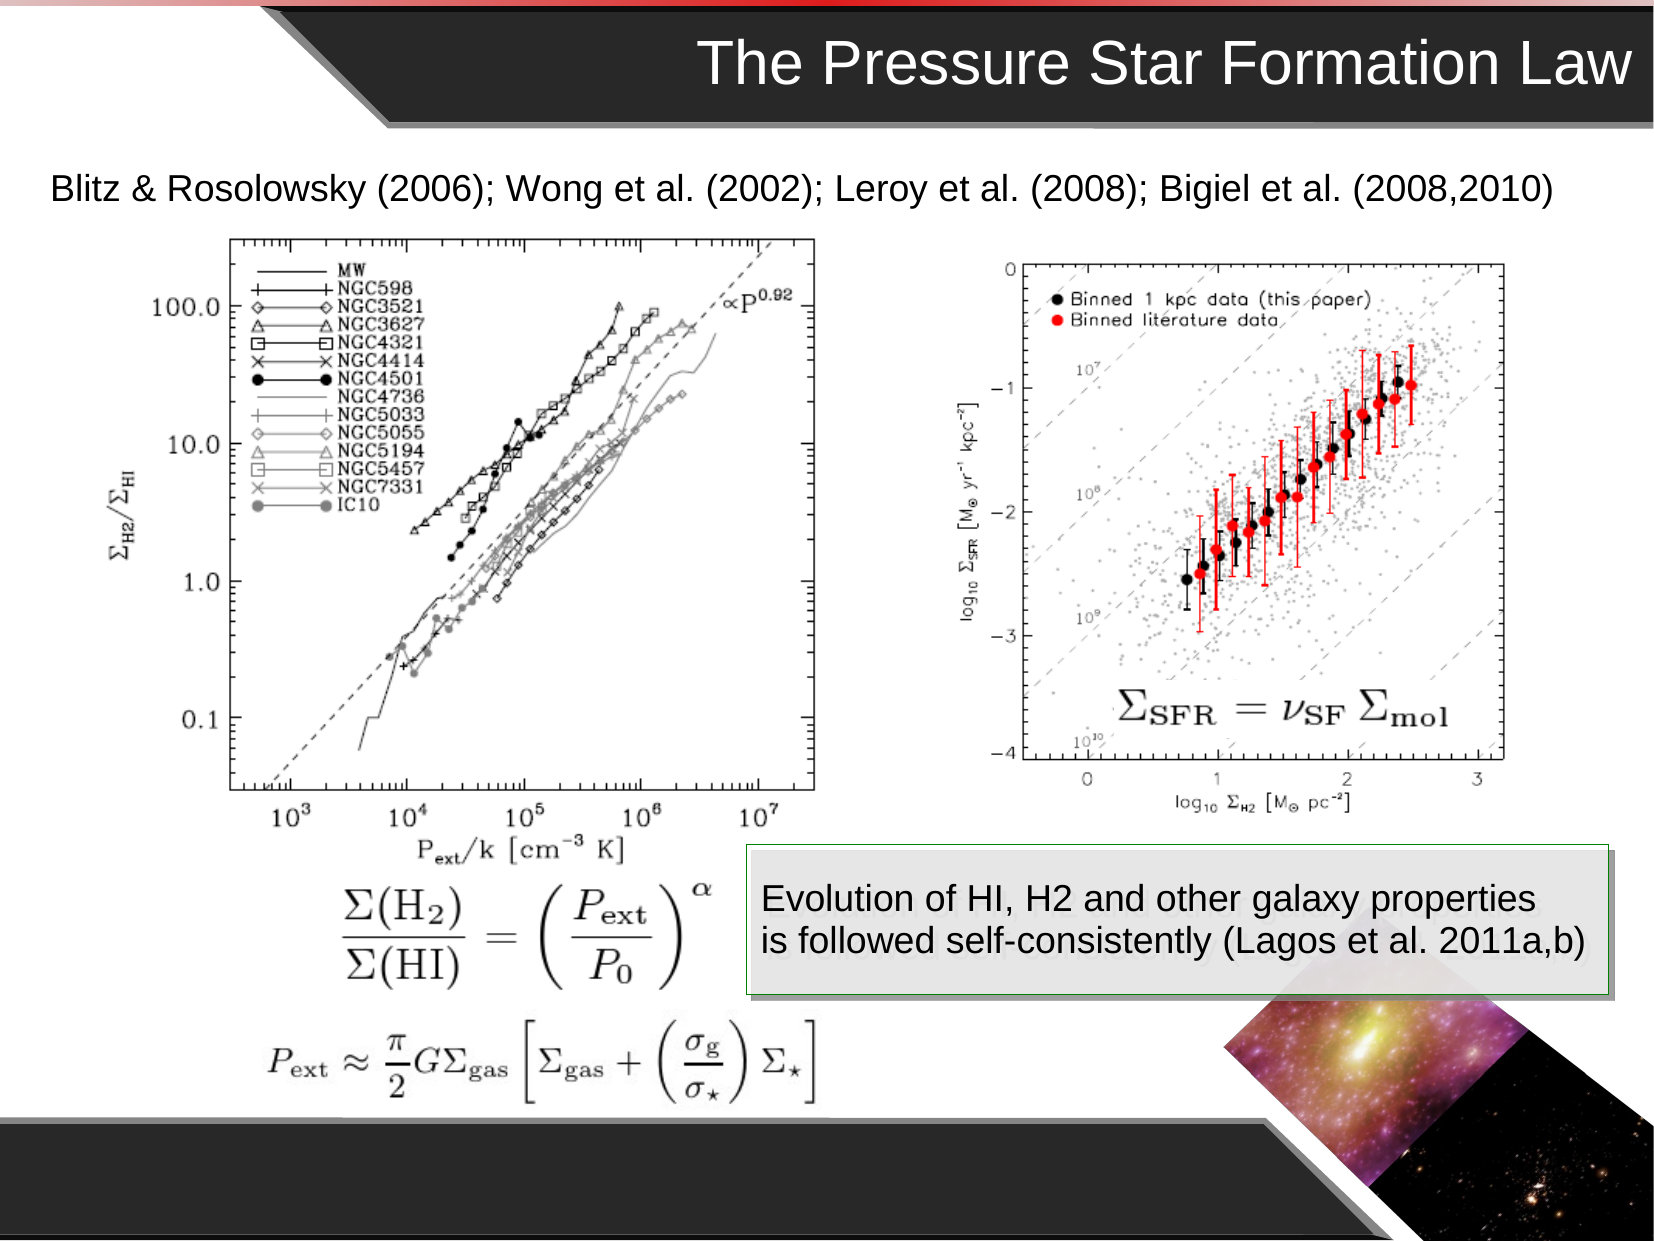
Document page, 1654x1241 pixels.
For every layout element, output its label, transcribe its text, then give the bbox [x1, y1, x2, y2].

picture [337, 874, 719, 1001]
text_box Evolution of HI, H2 and other galaxy properties is followed self-consistently (Lagos et al. 2011a,b) [746, 844, 1609, 995]
picture [1225, 995, 1654, 1241]
picture [262, 1009, 822, 1112]
picture [101, 228, 826, 873]
text_box Blitz & Rosolowsky (2006); Wong et al. (2002); Leroy et al. (2008); Bigiel et al. (2008,2010) [35, 159, 1648, 218]
title The Pressure Star Formation Law [397, 20, 1635, 106]
picture [911, 253, 1533, 826]
